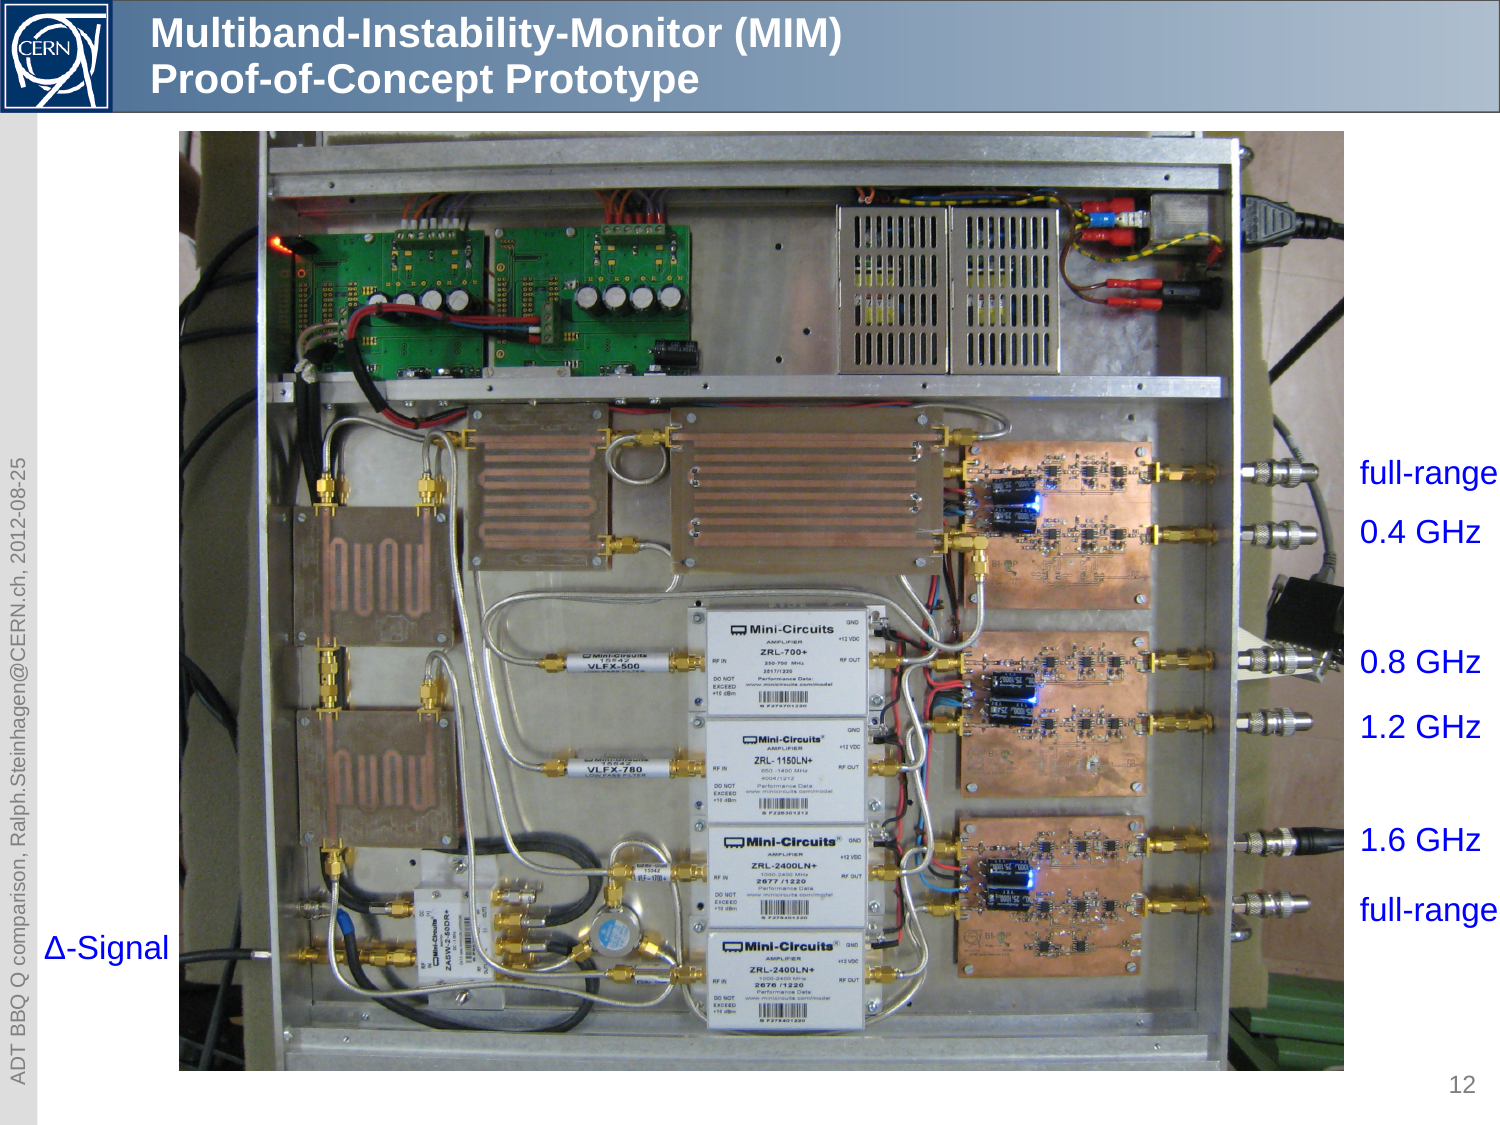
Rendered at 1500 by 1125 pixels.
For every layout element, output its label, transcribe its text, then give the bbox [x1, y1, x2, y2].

text_box Δ-Signal [28, 921, 264, 1000]
text_box 0.4 GHz [1345, 506, 1500, 585]
picture [179, 131, 1344, 1071]
text_box 0.8 GHz [1345, 636, 1500, 715]
text_box 1.6 GHz [1345, 813, 1500, 892]
text_box full-range [1345, 892, 1500, 963]
text_box 1.2 GHz [1345, 715, 1500, 780]
picture [0, 0, 113, 113]
text_box full-range [1345, 447, 1500, 506]
title Multiband-Instability-Monitor (MIM) Proof-of-Concept Prototype [150, 0, 1201, 113]
